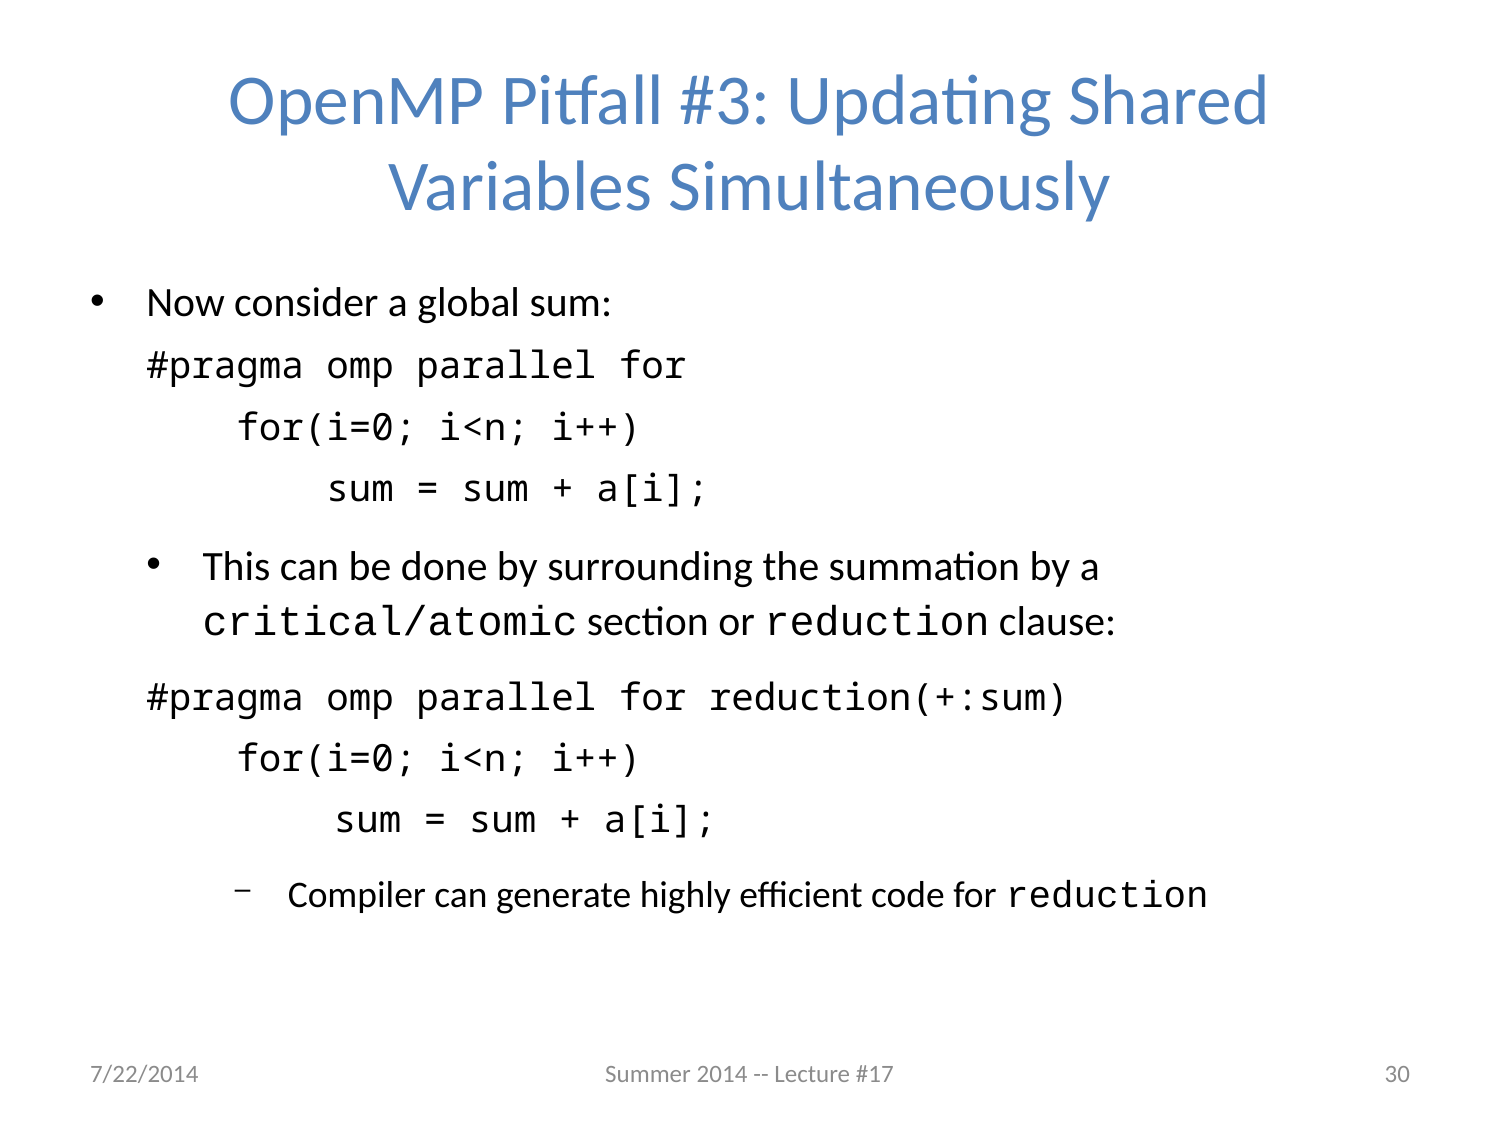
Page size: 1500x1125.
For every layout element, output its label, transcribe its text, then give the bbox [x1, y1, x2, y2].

slide_number <number> [1074, 1042, 1425, 1103]
footer Summer 2014 -- Lecture #17 [512, 1042, 988, 1103]
title OpenMP Pitfall #3: Updating Shared Variables Simultaneously [75, 45, 1425, 233]
slide_number 7/22/2014 [75, 1042, 425, 1103]
list Now consider a global sum: #pragma omp parallel for for(i=0; i<n; i++) sum = sum + a[i]; This can be done by surrounding the summation by a critical/atomic section or reduction clause: #pragma omp parallel for reduction(+:sum) for(i=0; i<n; i++) sum = sum + a[i]; Compiler can generate highly efficient code for reduction [75, 262, 1455, 1073]
